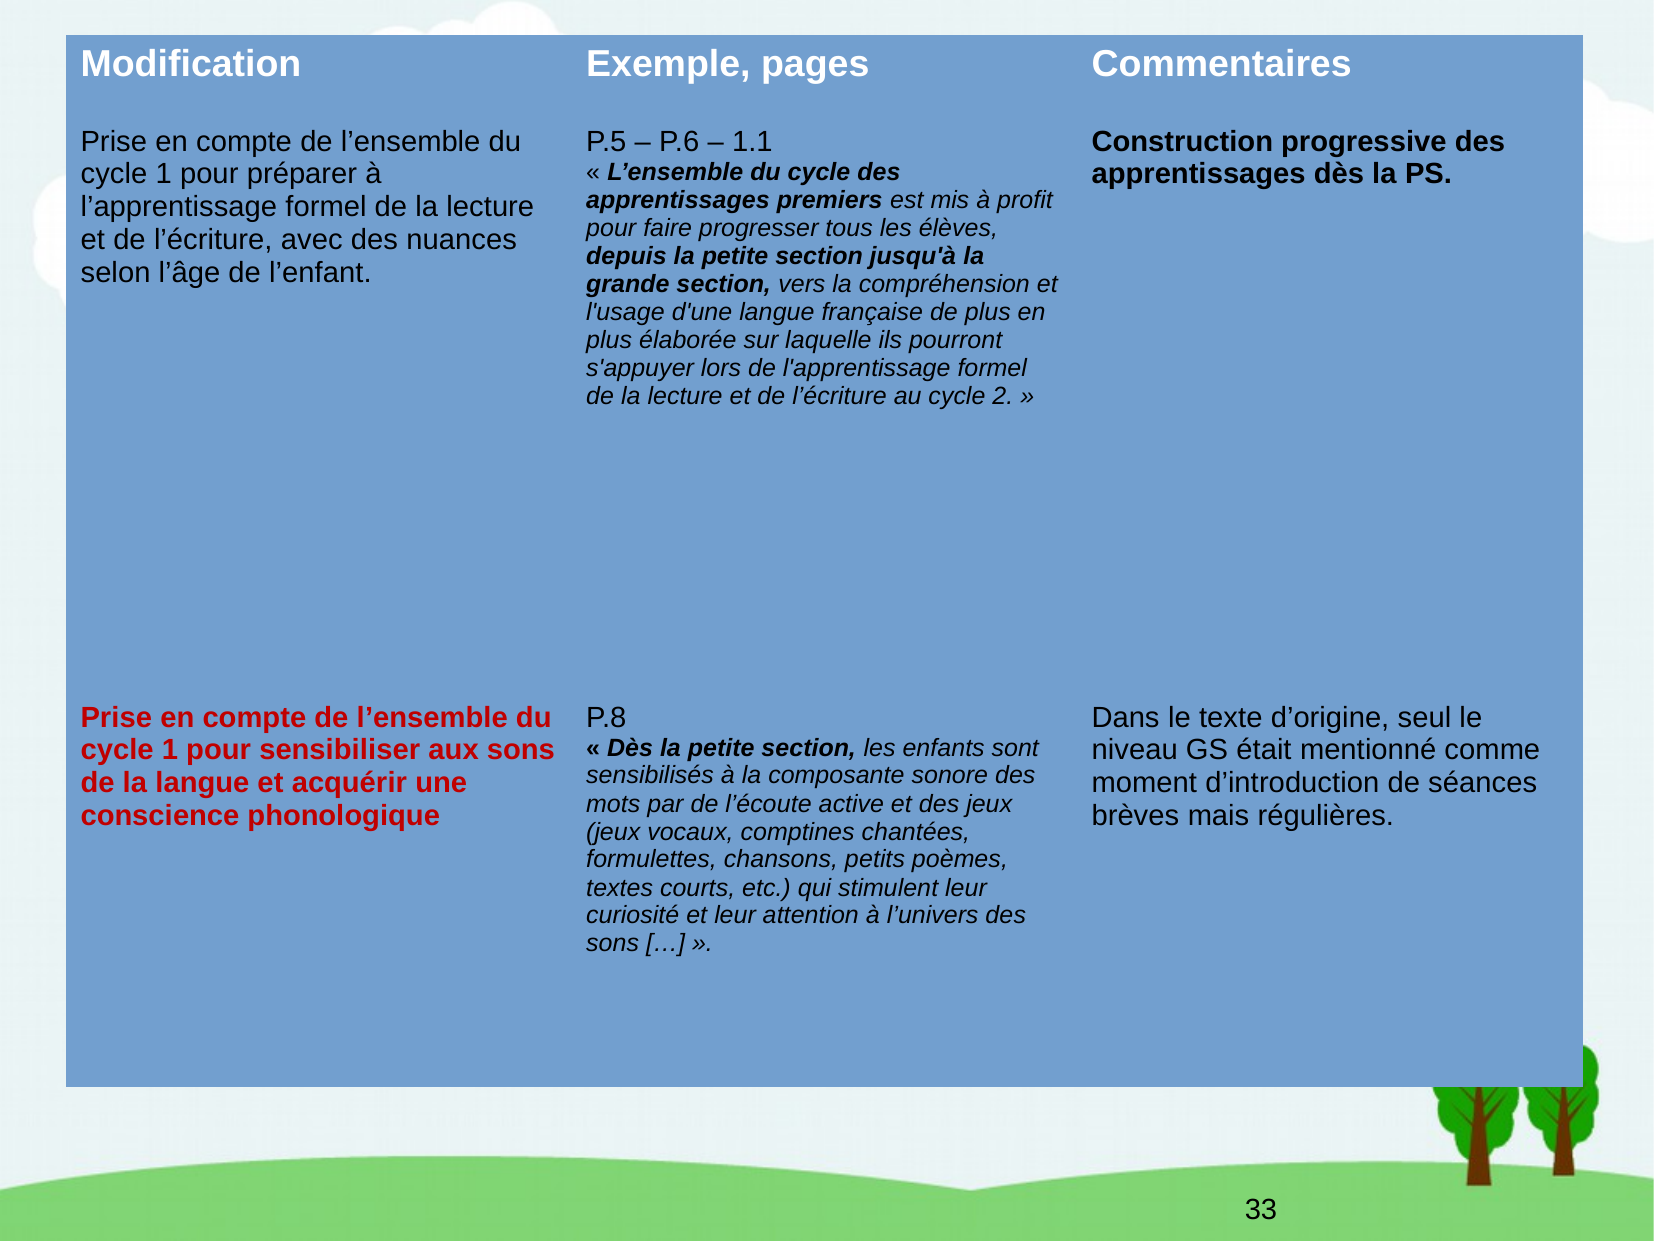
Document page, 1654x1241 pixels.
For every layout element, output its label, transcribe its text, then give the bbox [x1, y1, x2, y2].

table_cell Prise en compte de l’ensemble du cycle 1 pour sensibiliser aux sons de la langue et acquérir une conscience phonologique [66, 693, 571, 1087]
table_header Modification [66, 35, 571, 117]
table_cell Construction progressive des apprentissages dès la PS. [1077, 117, 1583, 693]
picture [0, 0, 1654, 1241]
table_cell P.8 « Dès la petite section, les enfants sont sensibilisés à la composante sonore des mots par de l’écoute active et des jeux (jeux vocaux, comptines chantées, formulettes, chansons, petits poèmes, textes courts, etc.) qui stimulent leur curiosité et leur attention à l’univers des sons […] ». [571, 693, 1077, 1087]
table_cell P.5 – P.6 – 1.1 « L’ensemble du cycle des apprentissages premiers est mis à profit pour faire progresser tous les élèves, depuis la petite section jusqu'à la grande section, vers la compréhension et l'usage d'une langue française de plus en plus élaborée sur laquelle ils pourront s'appuyer lors de l'apprentissage formel de la lecture et de l’écriture au cycle 2. » [571, 117, 1077, 693]
table_cell Prise en compte de l’ensemble du cycle 1 pour préparer à l’apprentissage formel de la lecture et de l’écriture, avec des nuances selon l’âge de l’enfant. [66, 117, 571, 693]
text_box <numéro> [1244, 1190, 1630, 1241]
table_cell Dans le texte d’origine, seul le niveau GS était mentionné comme moment d’introduction de séances brèves mais régulières. [1077, 693, 1583, 1087]
table_header Exemple, pages [571, 35, 1077, 117]
table_header Commentaires [1077, 35, 1583, 117]
